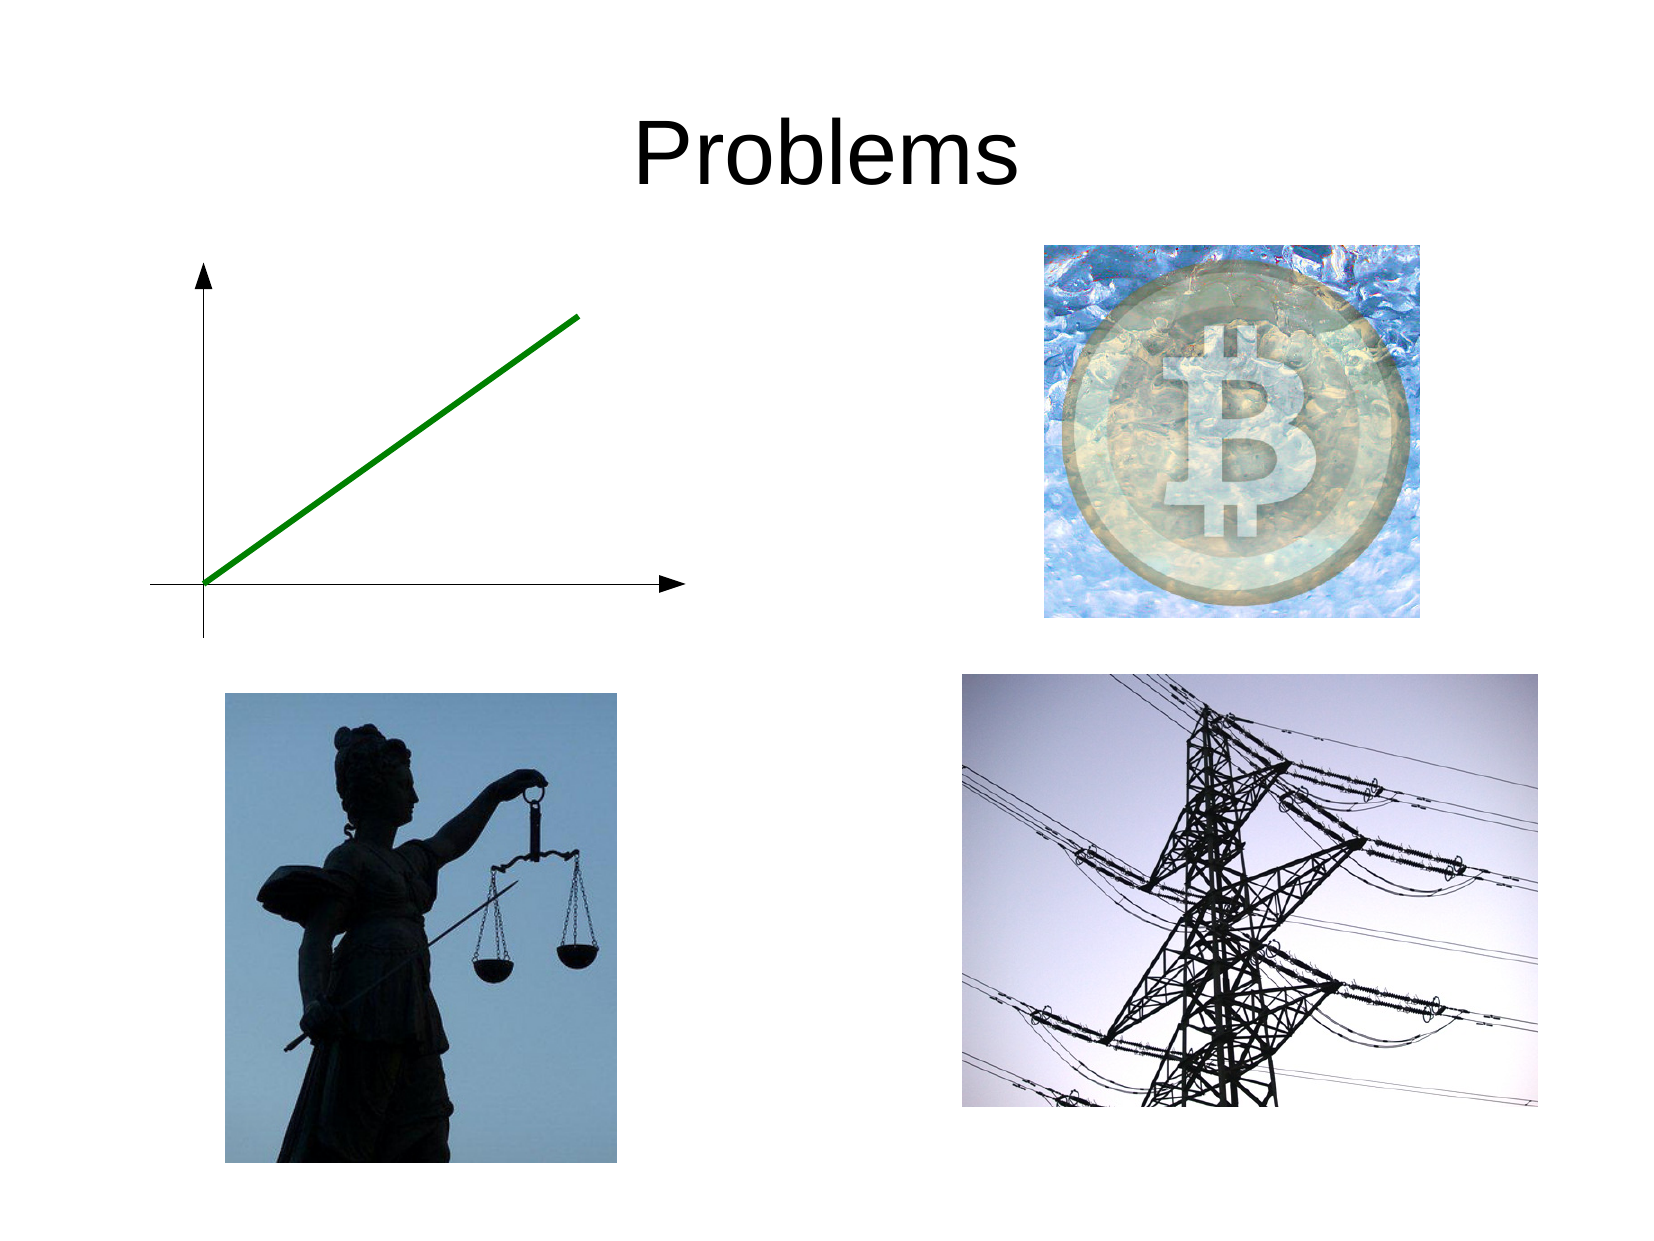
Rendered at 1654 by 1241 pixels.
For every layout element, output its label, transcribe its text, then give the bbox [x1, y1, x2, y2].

title Problems [82, 56, 1571, 250]
picture [962, 674, 1538, 1107]
picture [225, 693, 617, 1163]
picture [1044, 245, 1420, 618]
